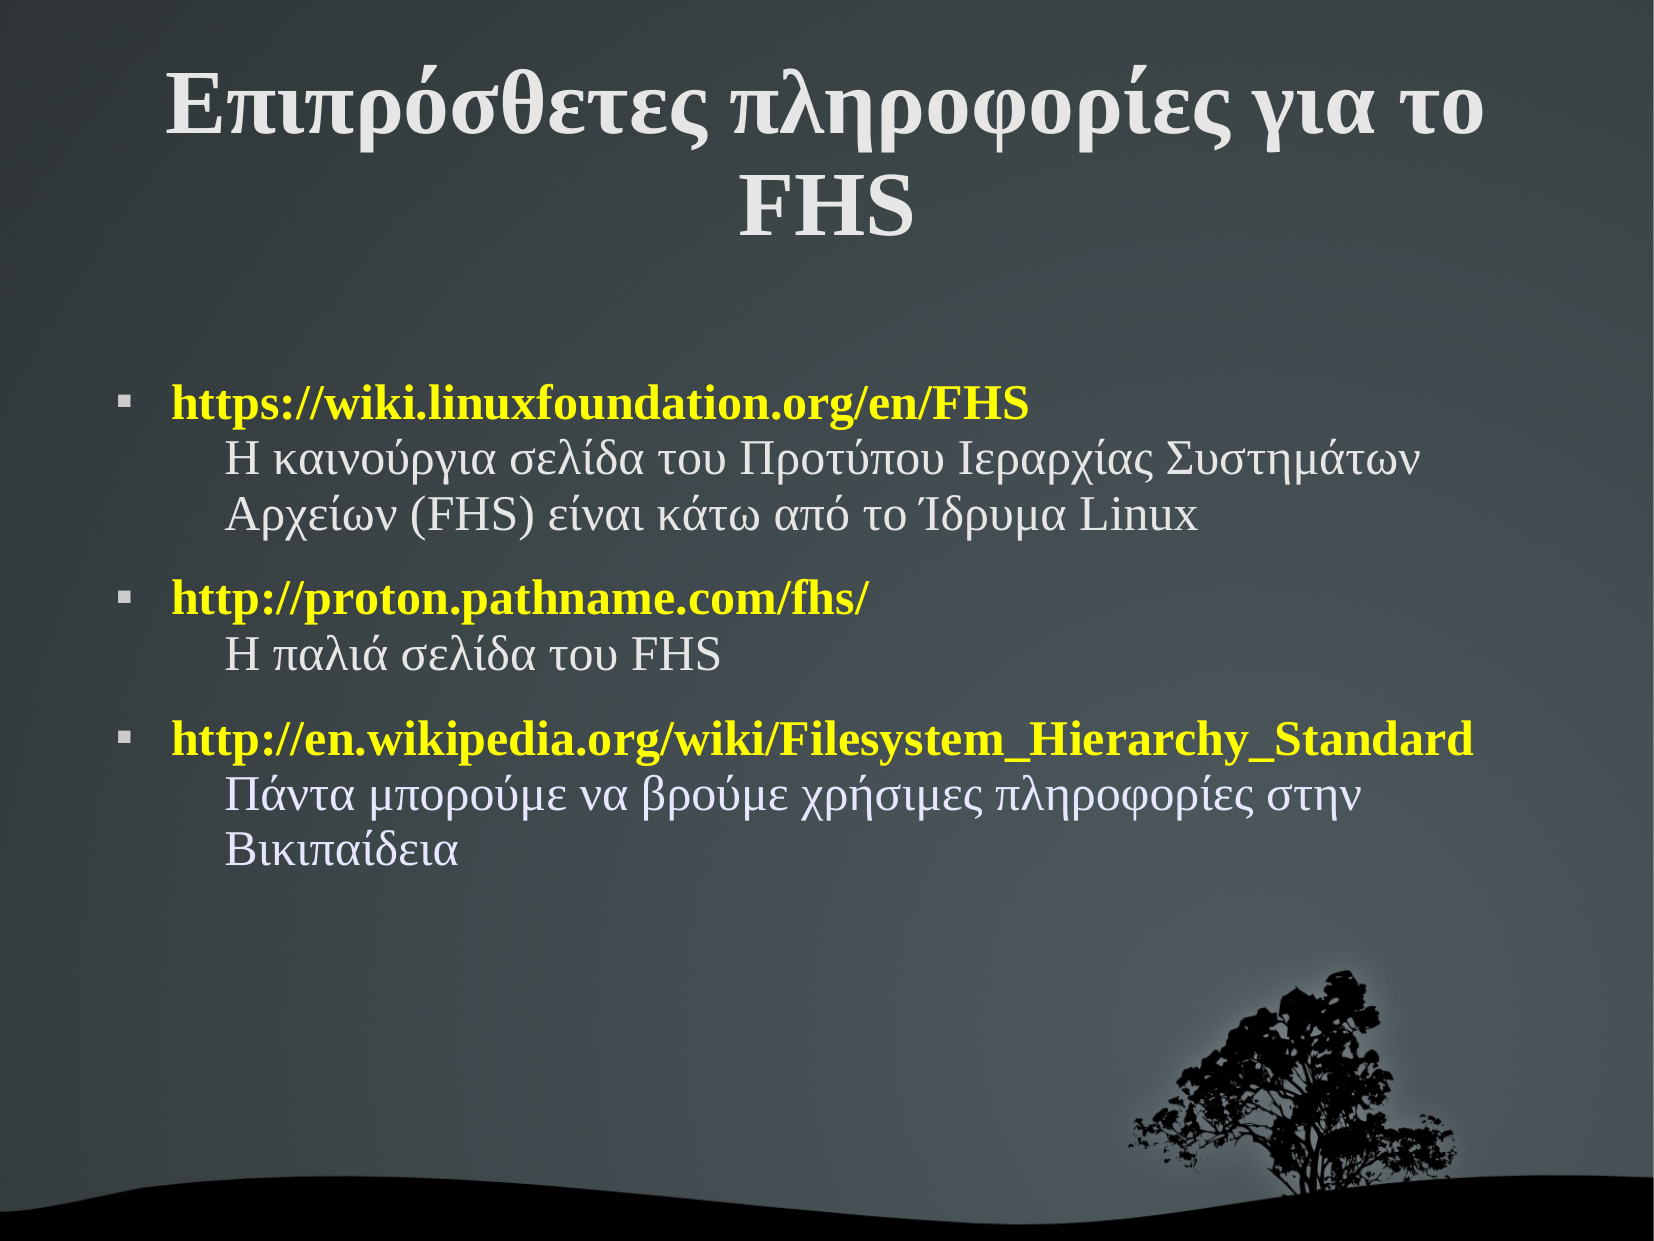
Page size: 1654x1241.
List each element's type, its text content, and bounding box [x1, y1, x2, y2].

list https://wiki.linuxfoundation.org/en/FHS Η καινούργια σελίδα του Προτύπου Ιεραρχίας Συστημάτων Αρχείων (FHS) είναι κάτω από τo Ίδρυμα Linux http://proton.pathname.com/fhs/ Η παλιά σελίδα του FHS http://en.wikipedia.org/wiki/Filesystem_Hierarchy_Standard Πάντα μπορούμε να βρούμε χρήσιμες πληροφορίες στην Βικιπαίδεια [82, 290, 1571, 1109]
title Επιπρόσθετες πληροφορίες για το FHS [83, 33, 1572, 274]
picture [0, 0, 1654, 1241]
